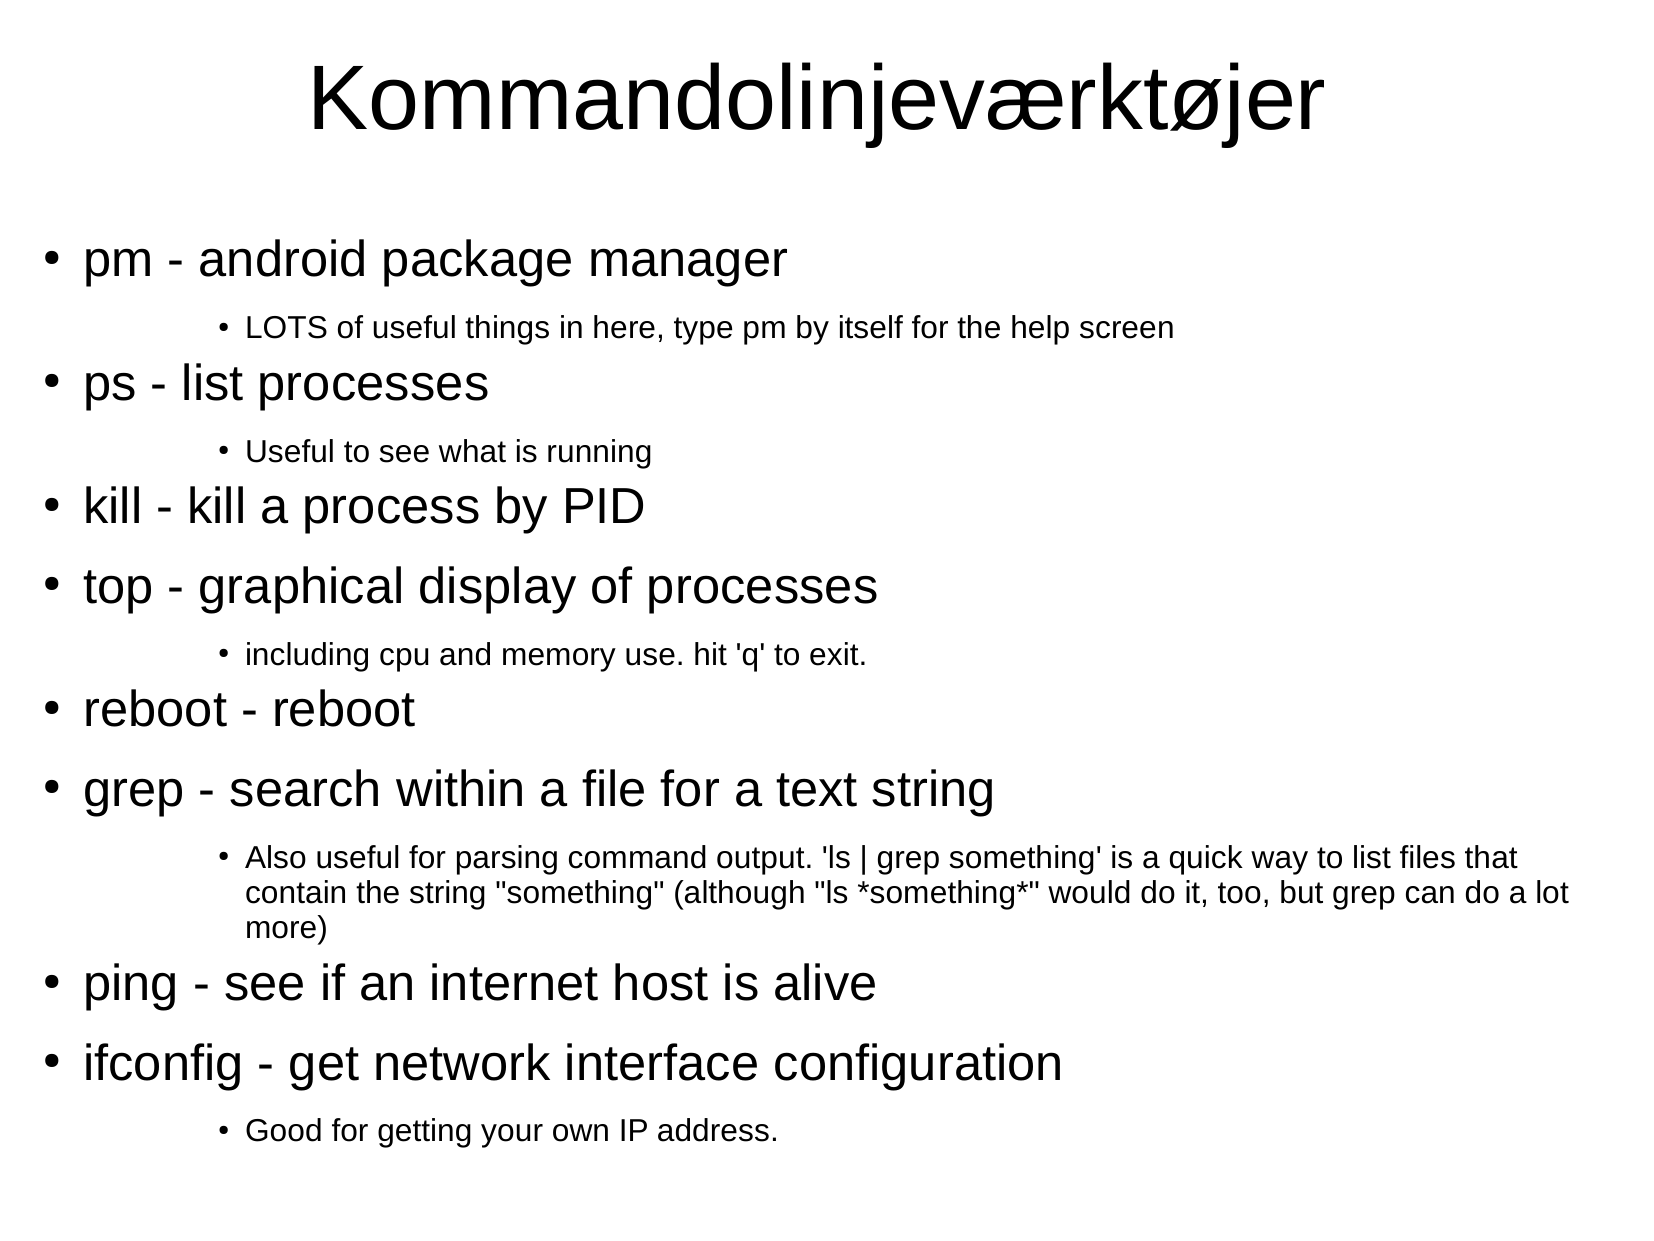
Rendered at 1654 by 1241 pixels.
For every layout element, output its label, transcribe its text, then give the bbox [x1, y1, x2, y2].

list pm - android package manager LOTS of useful things in here, type pm by itself for the help screen ps - list processes Useful to see what is running kill - kill a process by PID top - graphical display of processes including cpu and memory use. hit 'q' to exit. reboot - reboot grep - search within a file for a text string Also useful for parsing command output. 'ls | grep something' is a quick way to list files that contain the string "something" (although "ls *something*" would do it, too, but grep can do a lot more) ping - see if an internet host is alive ifconfig - get network interface configuration Good for getting your own IP address. [29, 230, 1625, 1152]
title Kommandolinjeværktøjer [52, 0, 1584, 226]
